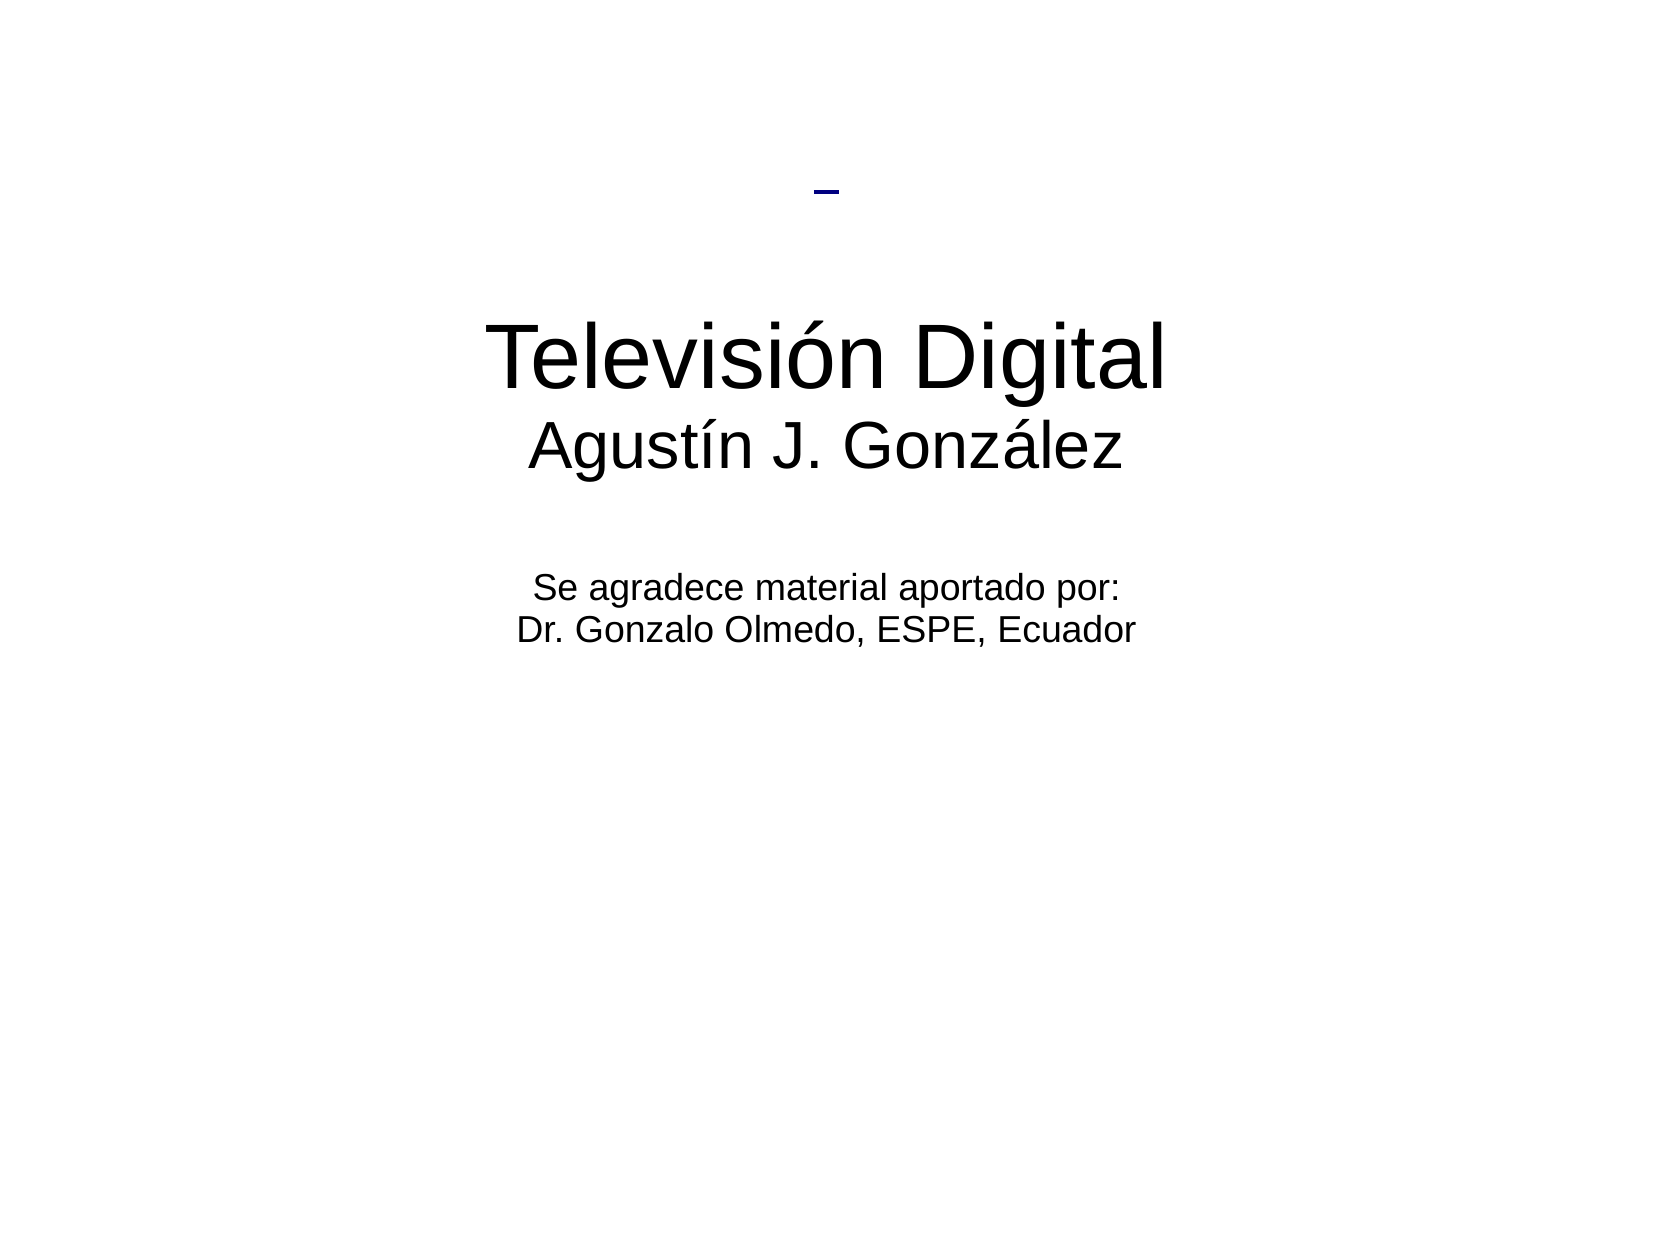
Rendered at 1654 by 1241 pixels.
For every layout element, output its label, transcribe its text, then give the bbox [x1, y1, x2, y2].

subtitle Televisión Digital Agustín J. González Se agradece material aportado por: Dr. Gonzalo Olmedo, ESPE, Ecuador [82, 49, 1571, 1010]
